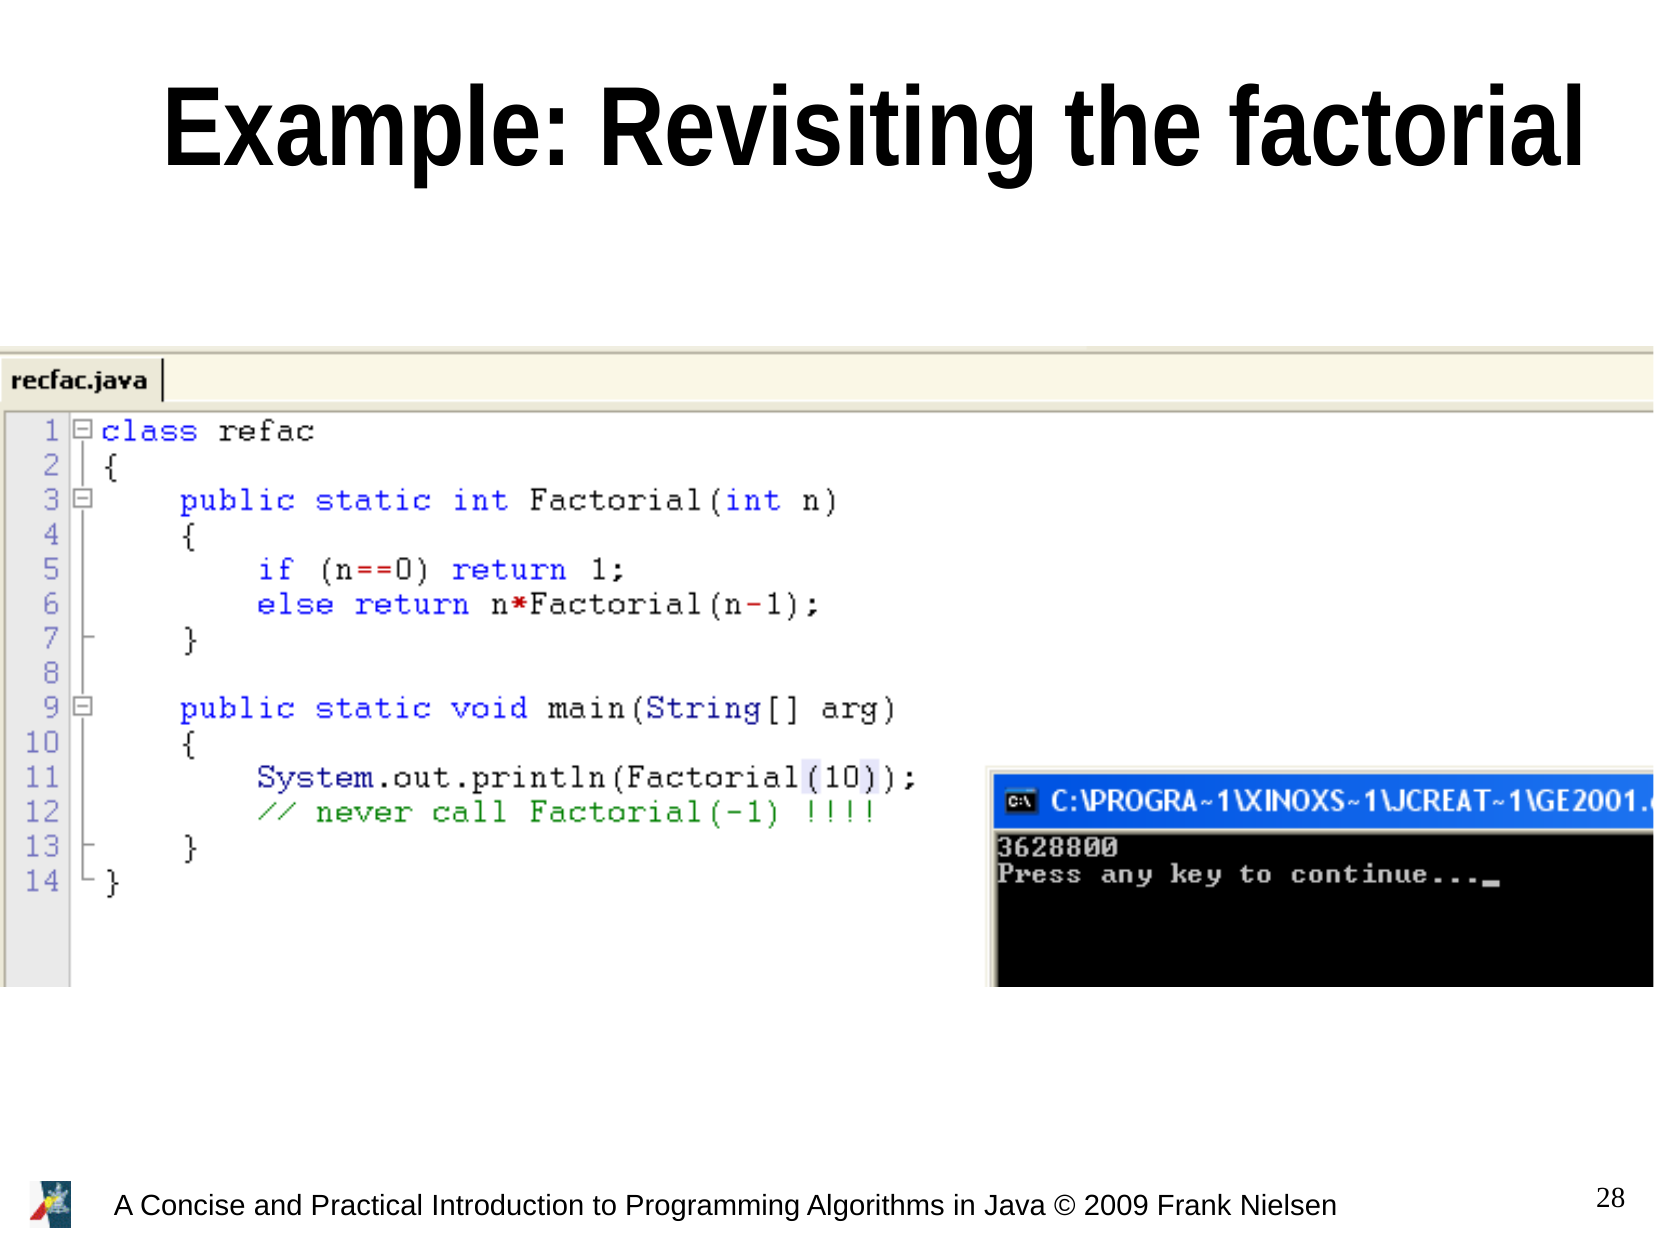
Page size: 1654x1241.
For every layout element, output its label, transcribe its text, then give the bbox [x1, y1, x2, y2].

picture [29, 1181, 71, 1228]
text_box Example: Revisiting the factorial [147, 52, 1603, 197]
picture [0, 346, 1654, 987]
